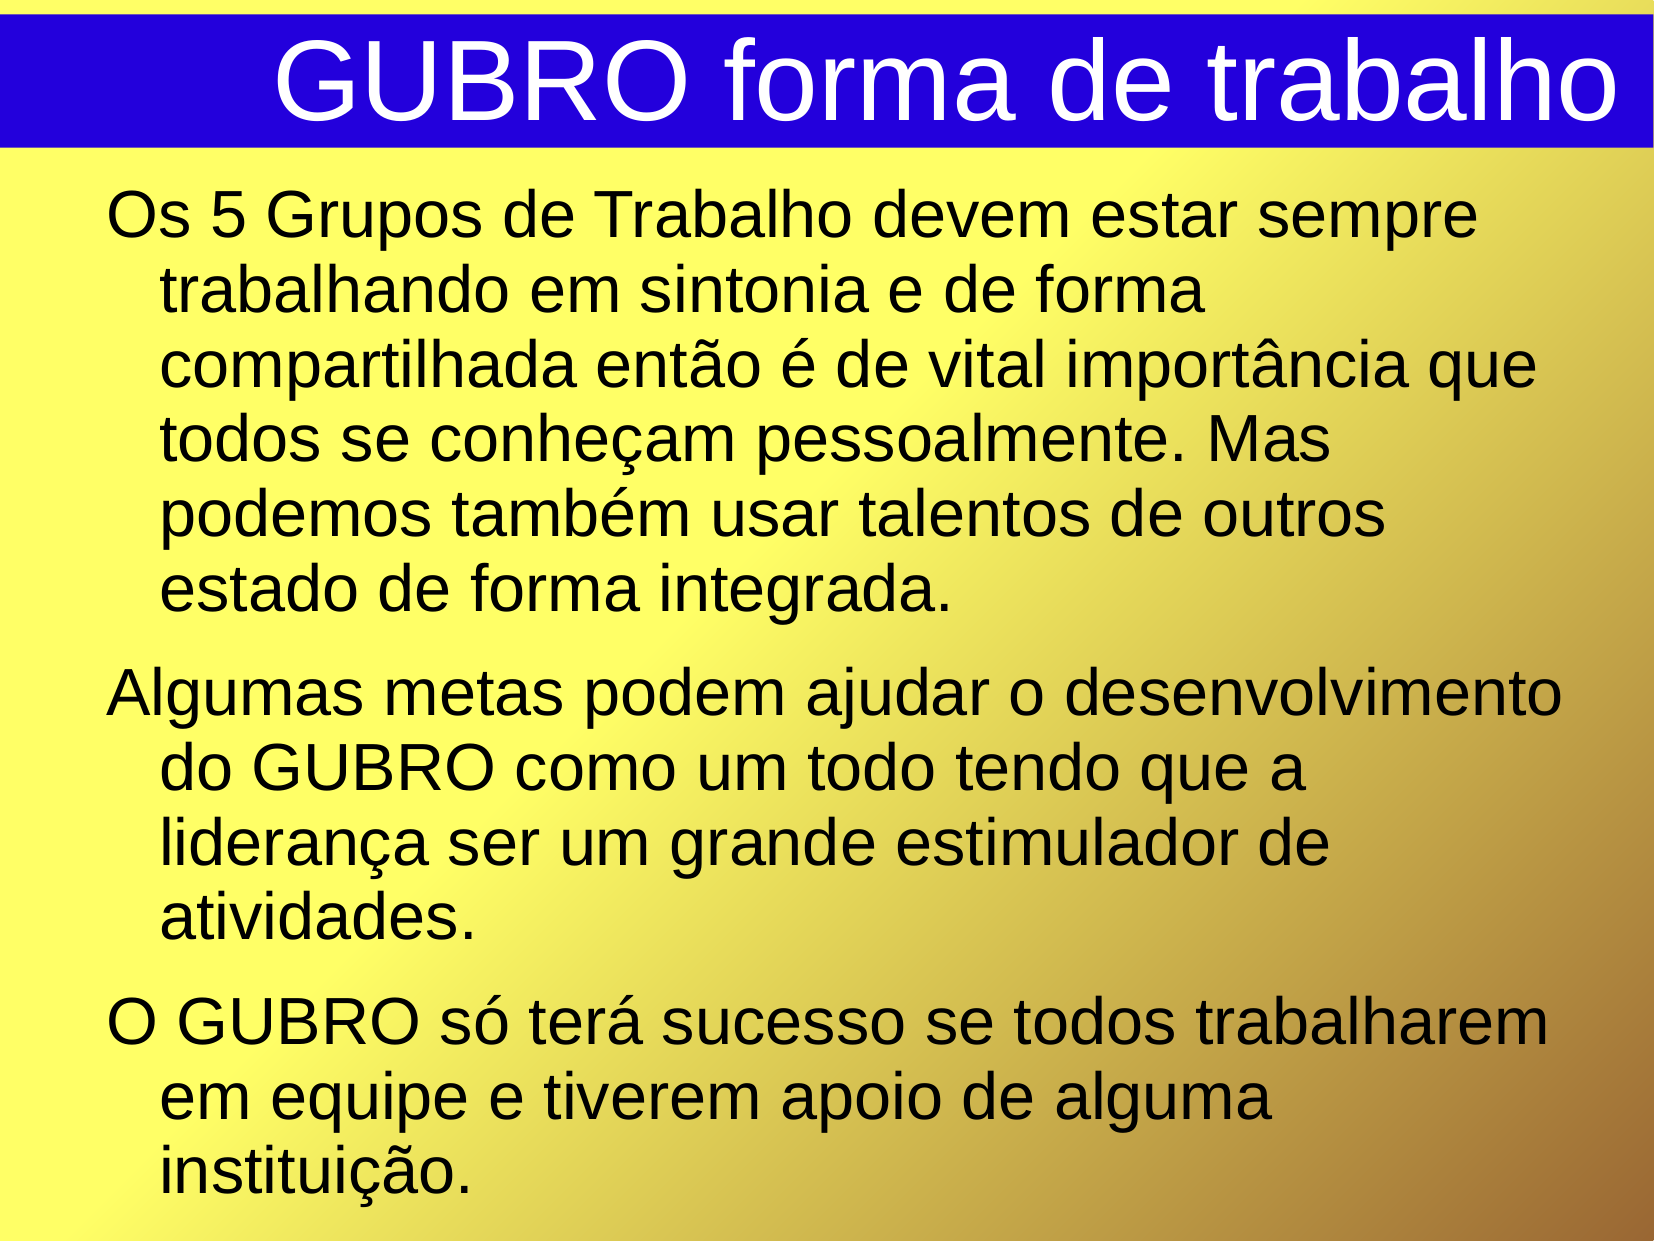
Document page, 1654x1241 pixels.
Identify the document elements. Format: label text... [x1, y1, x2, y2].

title GUBRO forma de trabalho [0, 14, 1654, 148]
list Os 5 Grupos de Trabalho devem estar sempre trabalhando em sintonia e de forma compartilhada então é de vital importância que todos se conheçam pessoalmente. Mas podemos também usar talentos de outros estado de forma integrada. Algumas metas podem ajudar o desenvolvimento do GUBRO como um todo tendo que a liderança ser um grande estimulador de atividades. O GUBRO só terá sucesso se todos trabalharem em equipe e tiverem apoio de alguma instituição. [88, 177, 1577, 1202]
